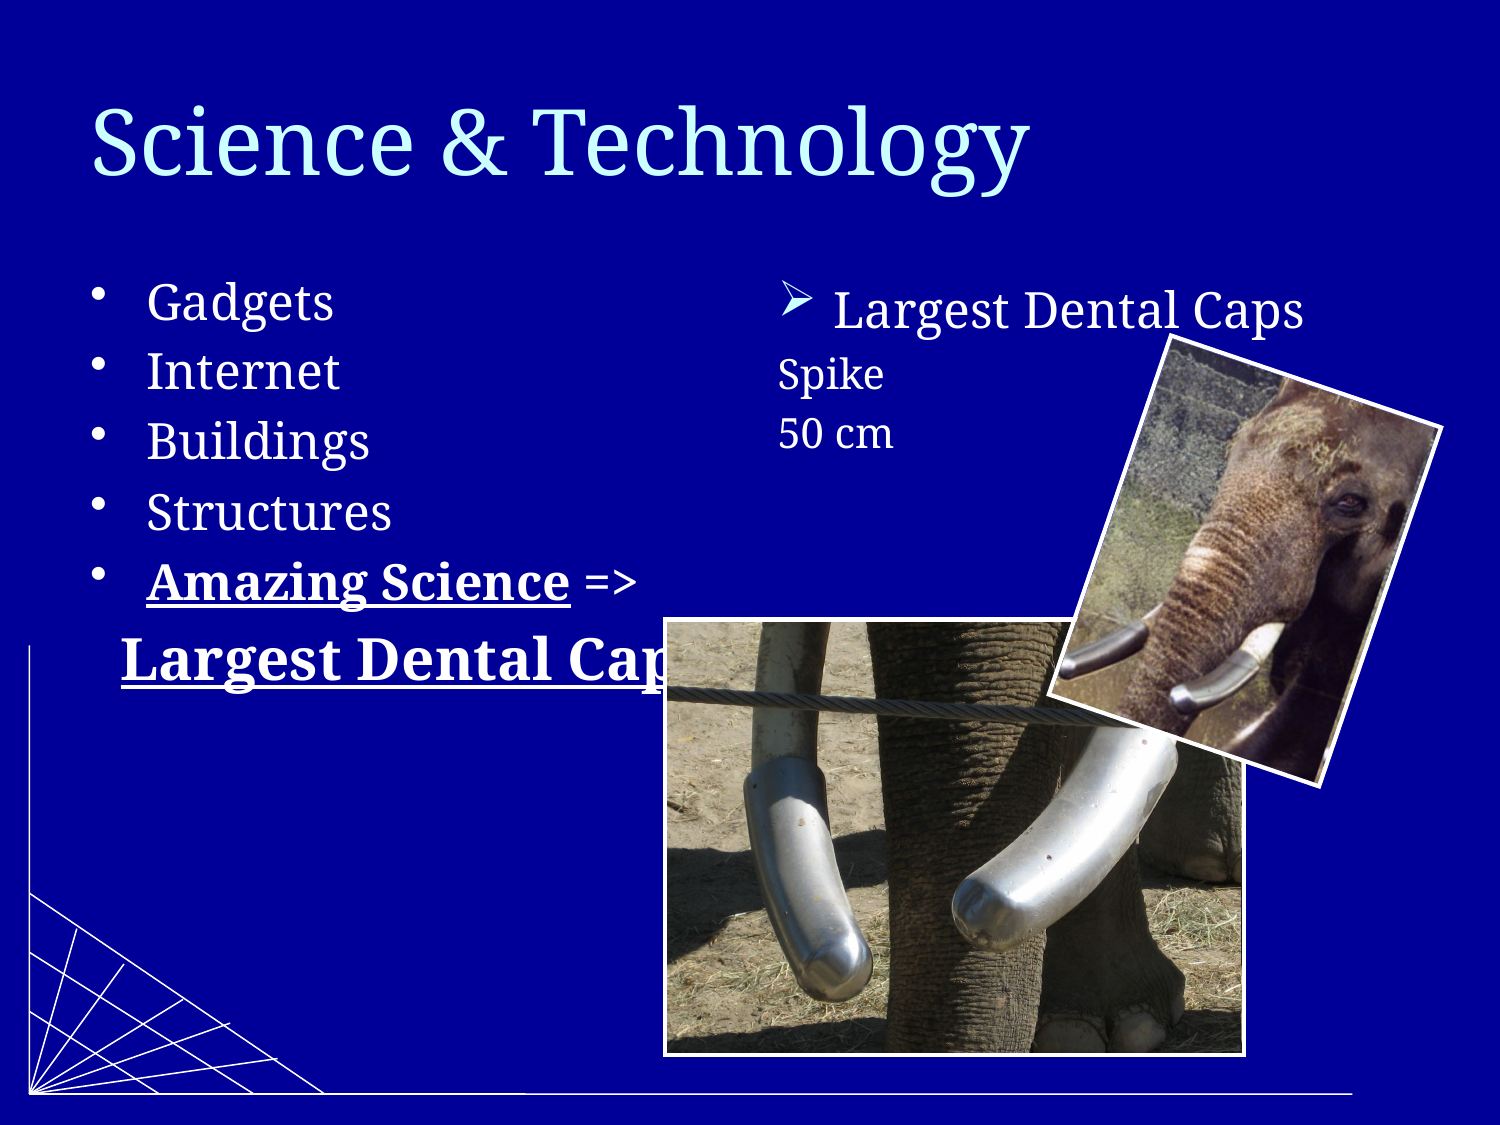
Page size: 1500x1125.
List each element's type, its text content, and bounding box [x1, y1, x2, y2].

title Science & Technology [75, 45, 1425, 233]
picture [1051, 338, 1439, 784]
list Gadgets Internet Buildings Structures Amazing Science => Largest Dental Caps [75, 262, 738, 752]
list Largest Dental Caps Spike 50 cm [762, 262, 1425, 480]
picture [667, 621, 1242, 1053]
